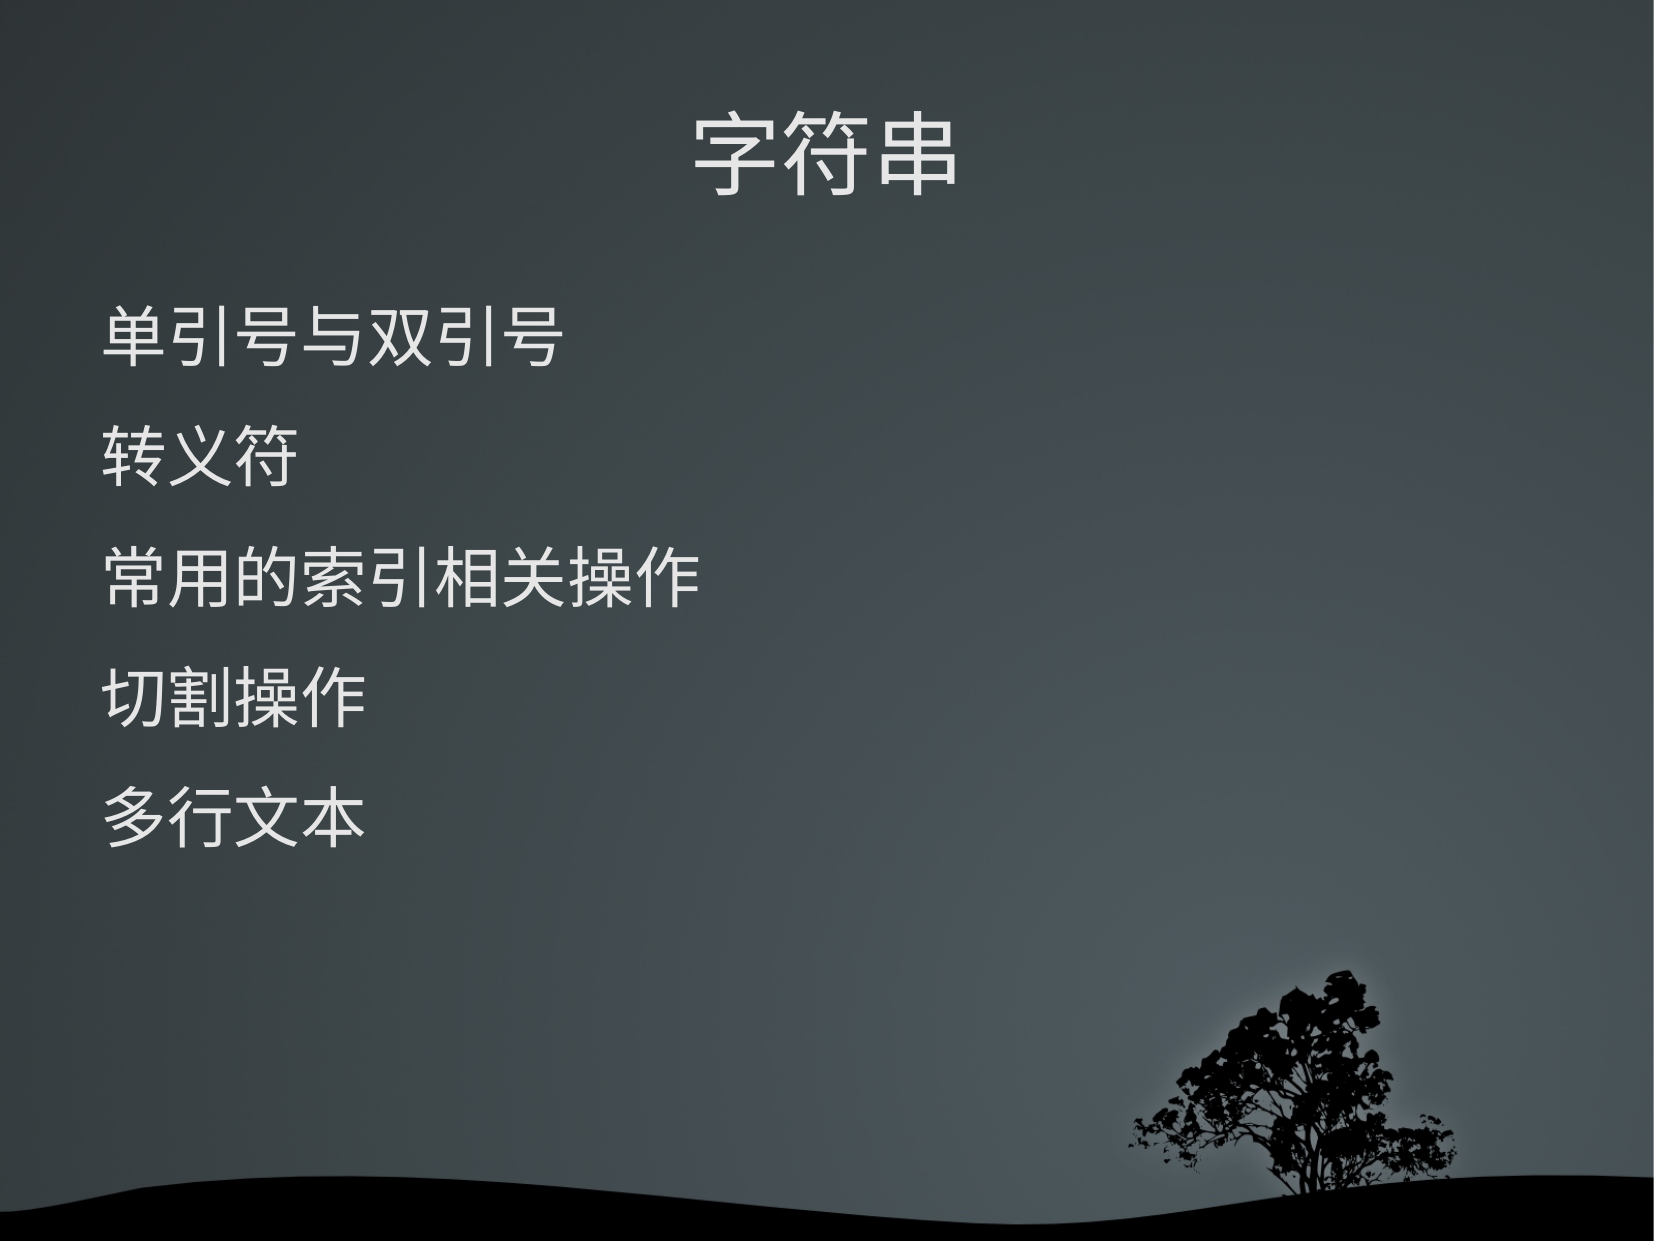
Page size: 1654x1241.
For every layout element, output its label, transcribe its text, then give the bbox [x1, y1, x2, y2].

list 单引号与双引号 转义符 常用的索引相关操作 切割操作 多行文本 [82, 290, 1571, 1109]
picture [0, 0, 1654, 1241]
title 字符串 [82, 49, 1571, 257]
